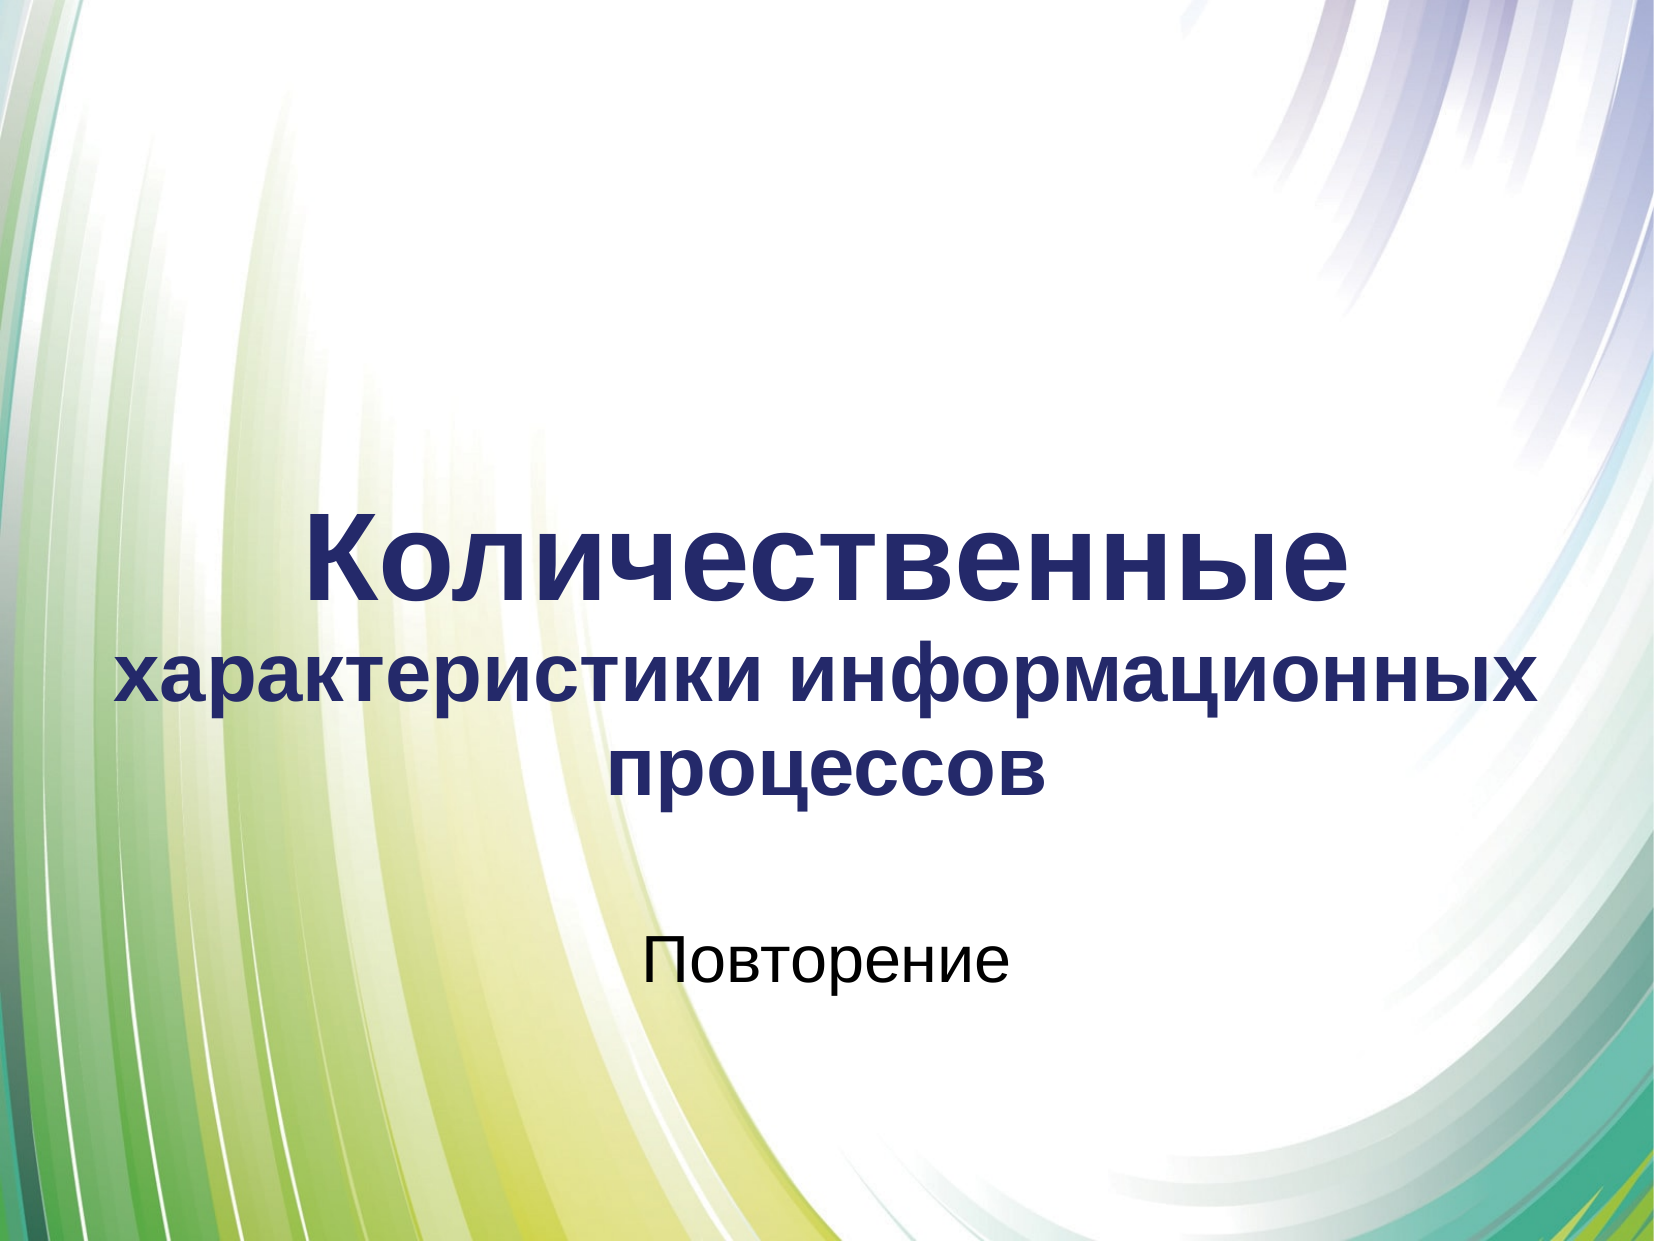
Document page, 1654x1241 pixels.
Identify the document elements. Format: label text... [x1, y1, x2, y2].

title Повторение [82, 1010, 1571, 1063]
picture [0, 0, 1654, 1241]
subtitle Количественные характеристики информационных процессов [82, 290, 1571, 1010]
